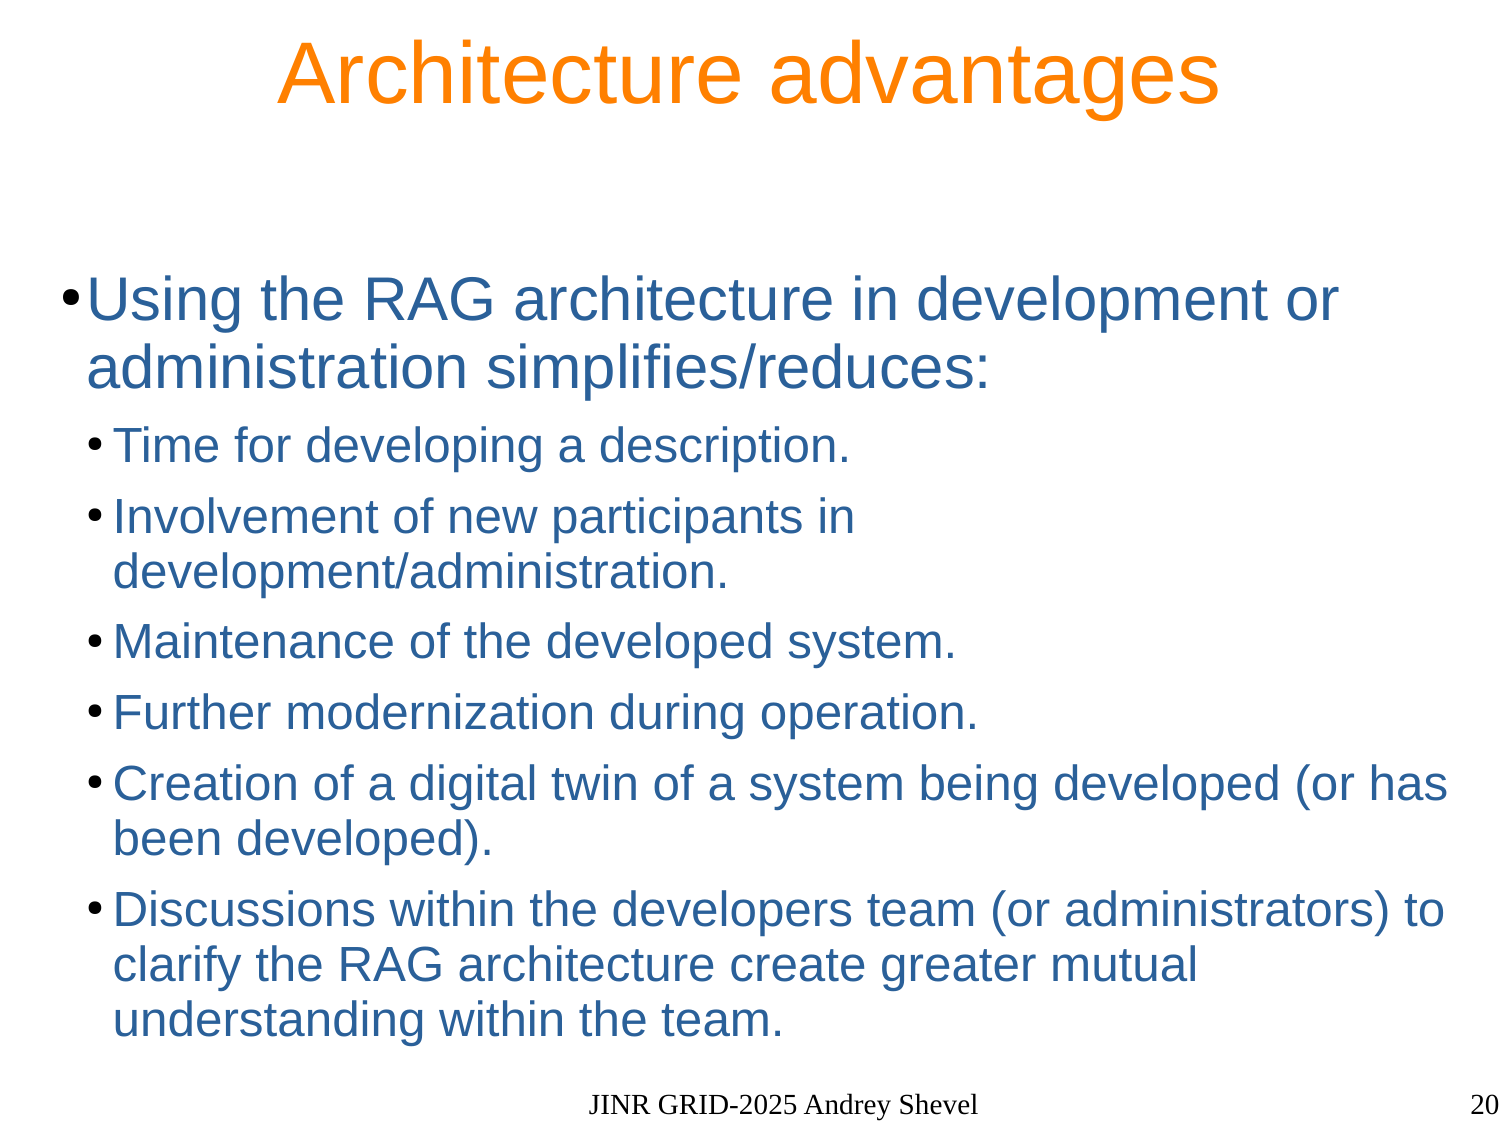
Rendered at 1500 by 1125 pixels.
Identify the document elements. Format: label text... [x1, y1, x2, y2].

list Using the RAG architecture in development or administration simplifies/reduces: Time for developing a description. Involvement of new participants in development/administration. Maintenance of the developed system. Further modernization during operation. Creation of a digital twin of a system being developed (or has been developed). Discussions within the developers team (or administrators) to clarify the RAG architecture create greater mutual understanding within the team. [34, 181, 1463, 1051]
title Architecture advantages [75, 0, 1425, 153]
